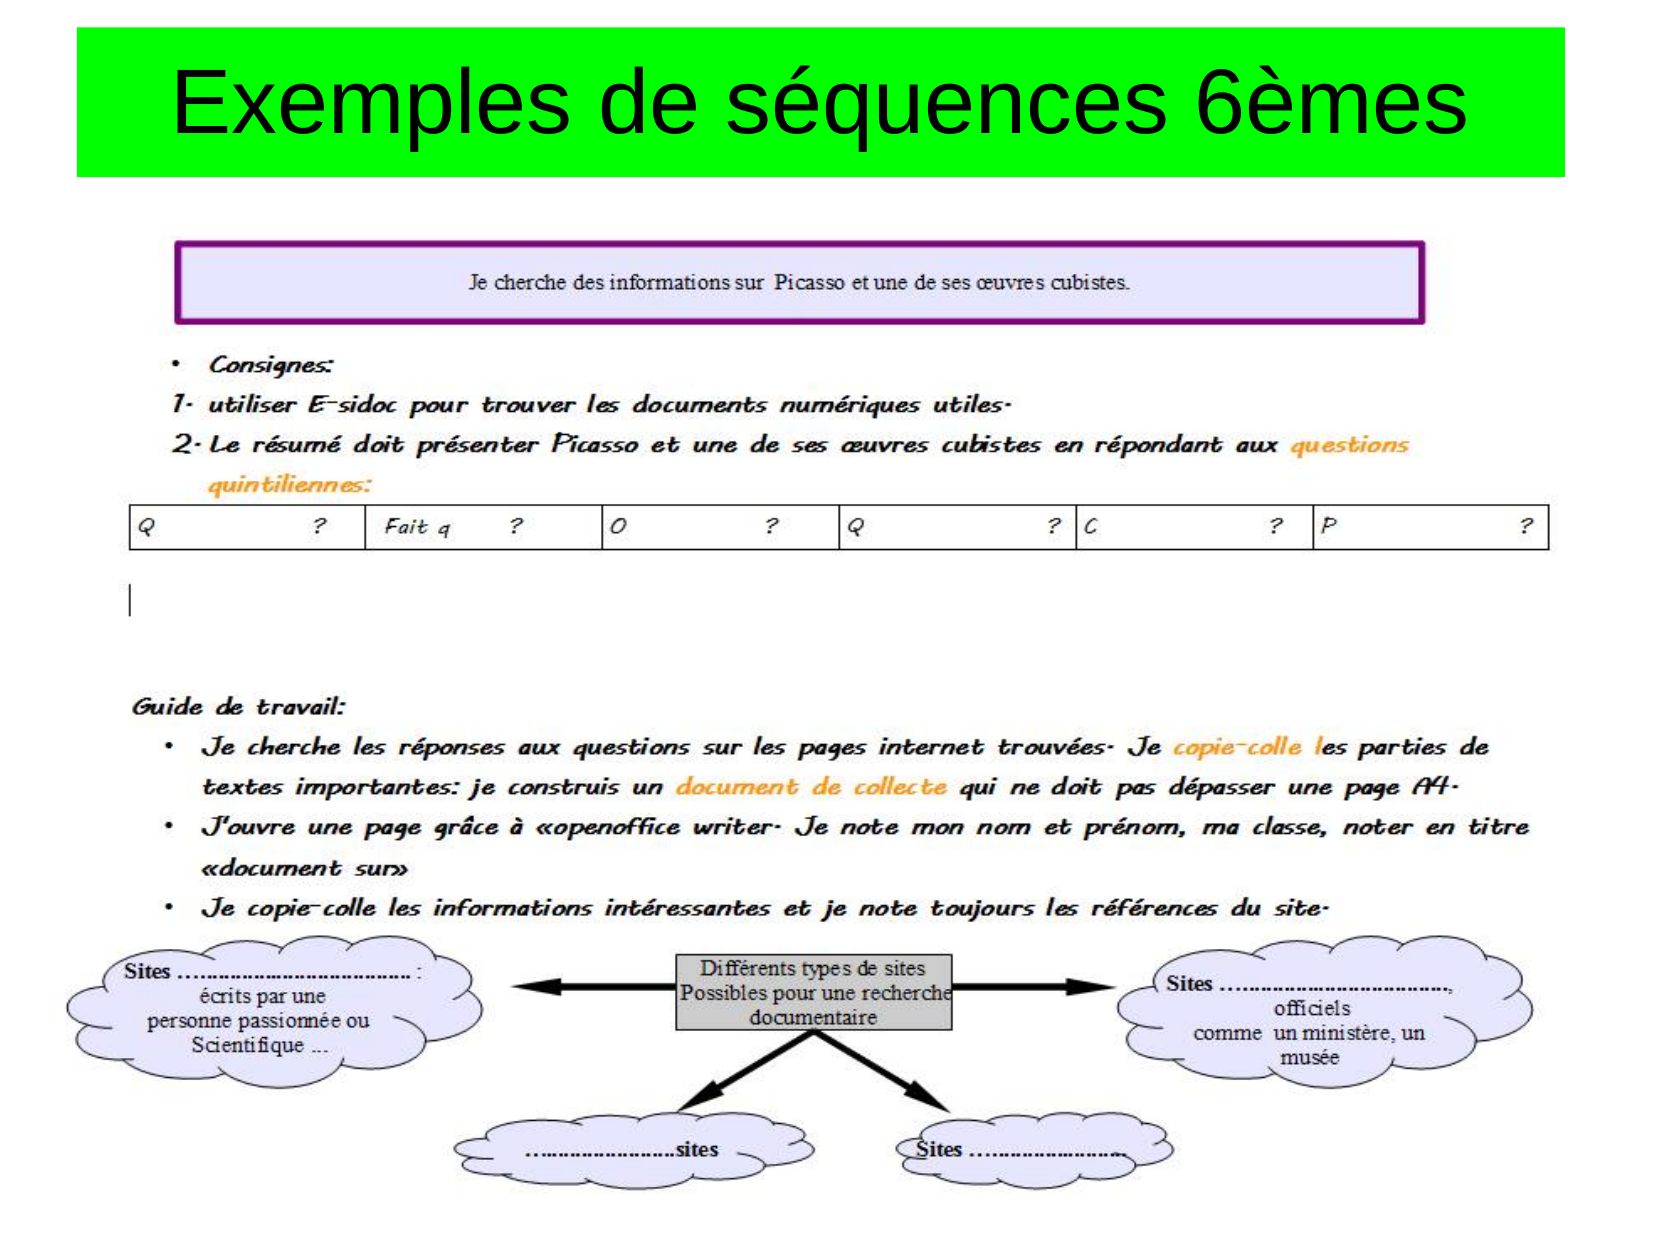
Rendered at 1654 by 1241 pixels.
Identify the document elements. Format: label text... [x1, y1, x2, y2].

title Exemples de séquences 6èmes [76, 27, 1565, 178]
picture [52, 236, 1565, 1213]
